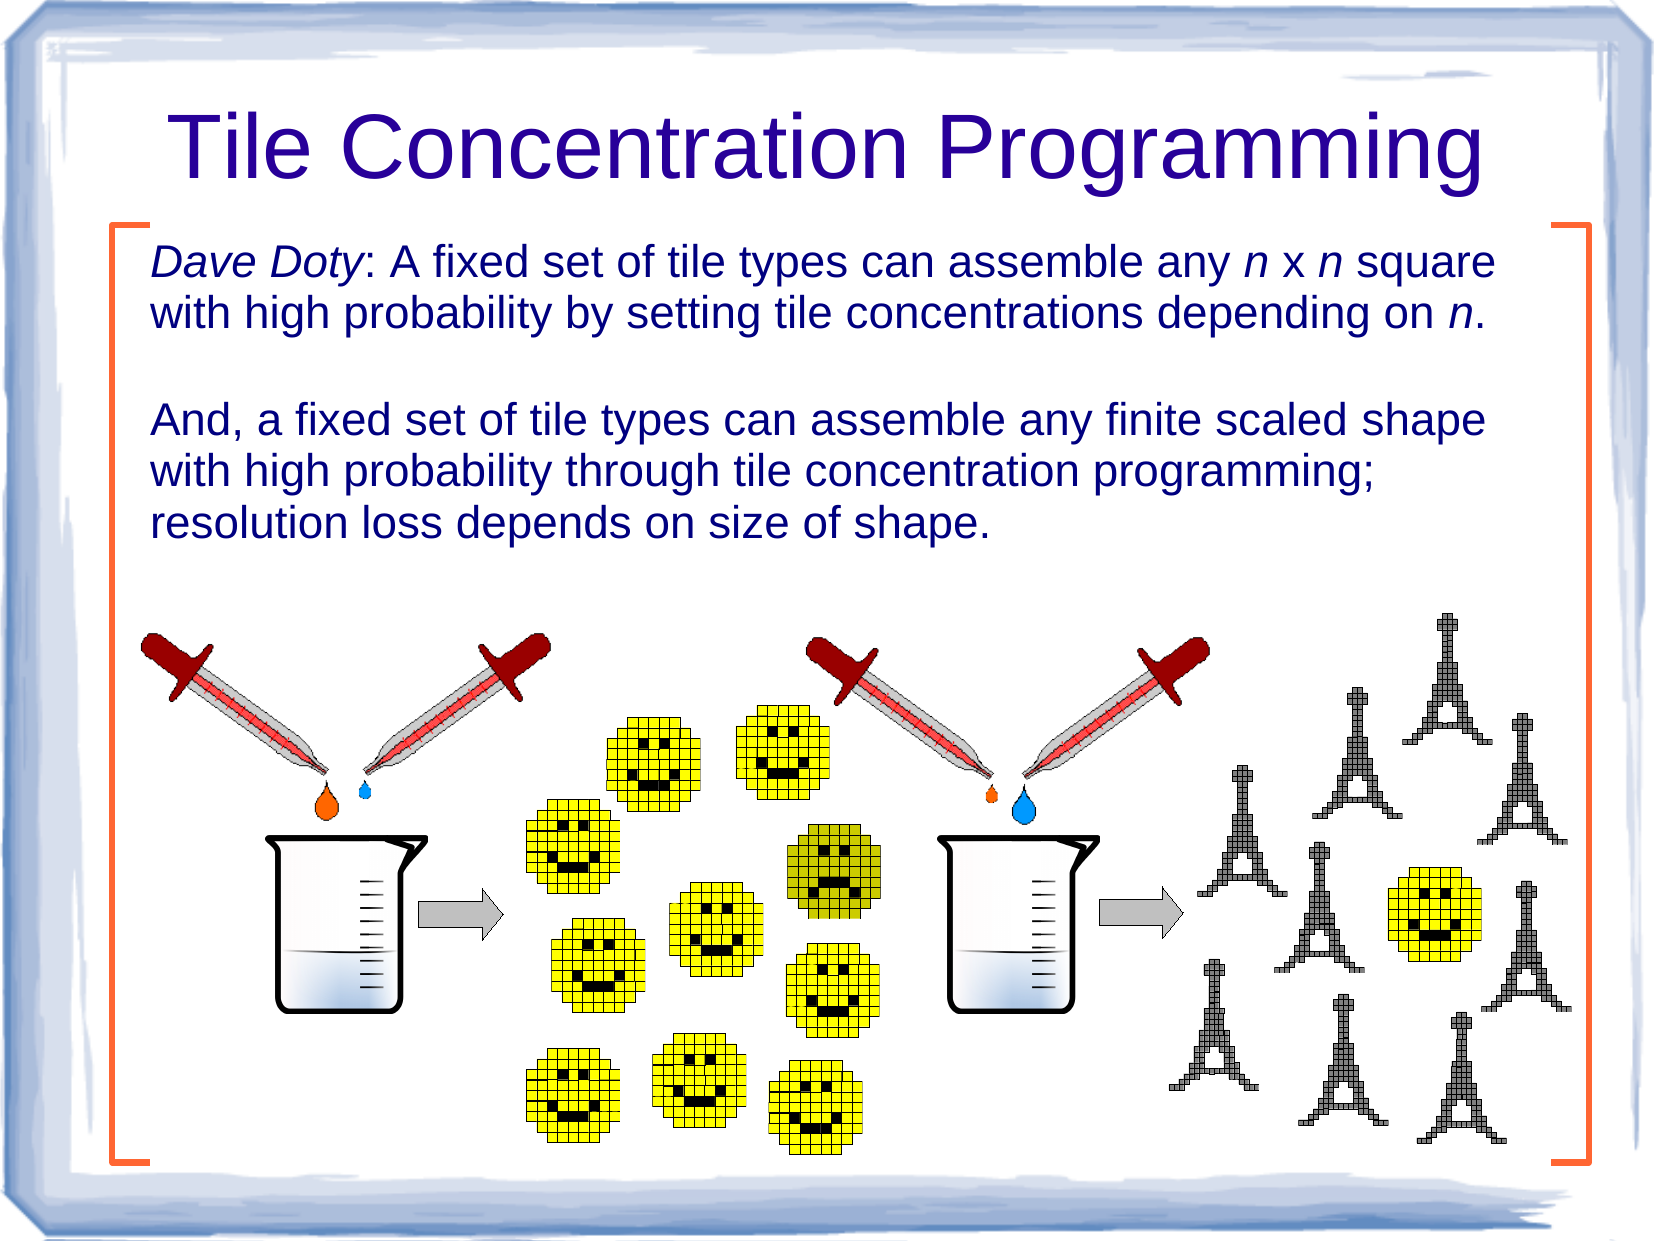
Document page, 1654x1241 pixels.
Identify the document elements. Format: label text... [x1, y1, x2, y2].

picture [0, 0, 1654, 1241]
title Tile Concentration Programming [82, 43, 1571, 251]
list And, a fixed set of tile types can assemble any finite scaled shape with high probability through tile concentration programming; resolution loss depends on size of shape. [150, 394, 1576, 548]
text_box [1099, 886, 1184, 939]
text_box [418, 888, 504, 941]
list Dave Doty: A fixed set of tile types can assemble any n x n square with high probability by setting tile concentrations depending on n. [150, 236, 1572, 339]
